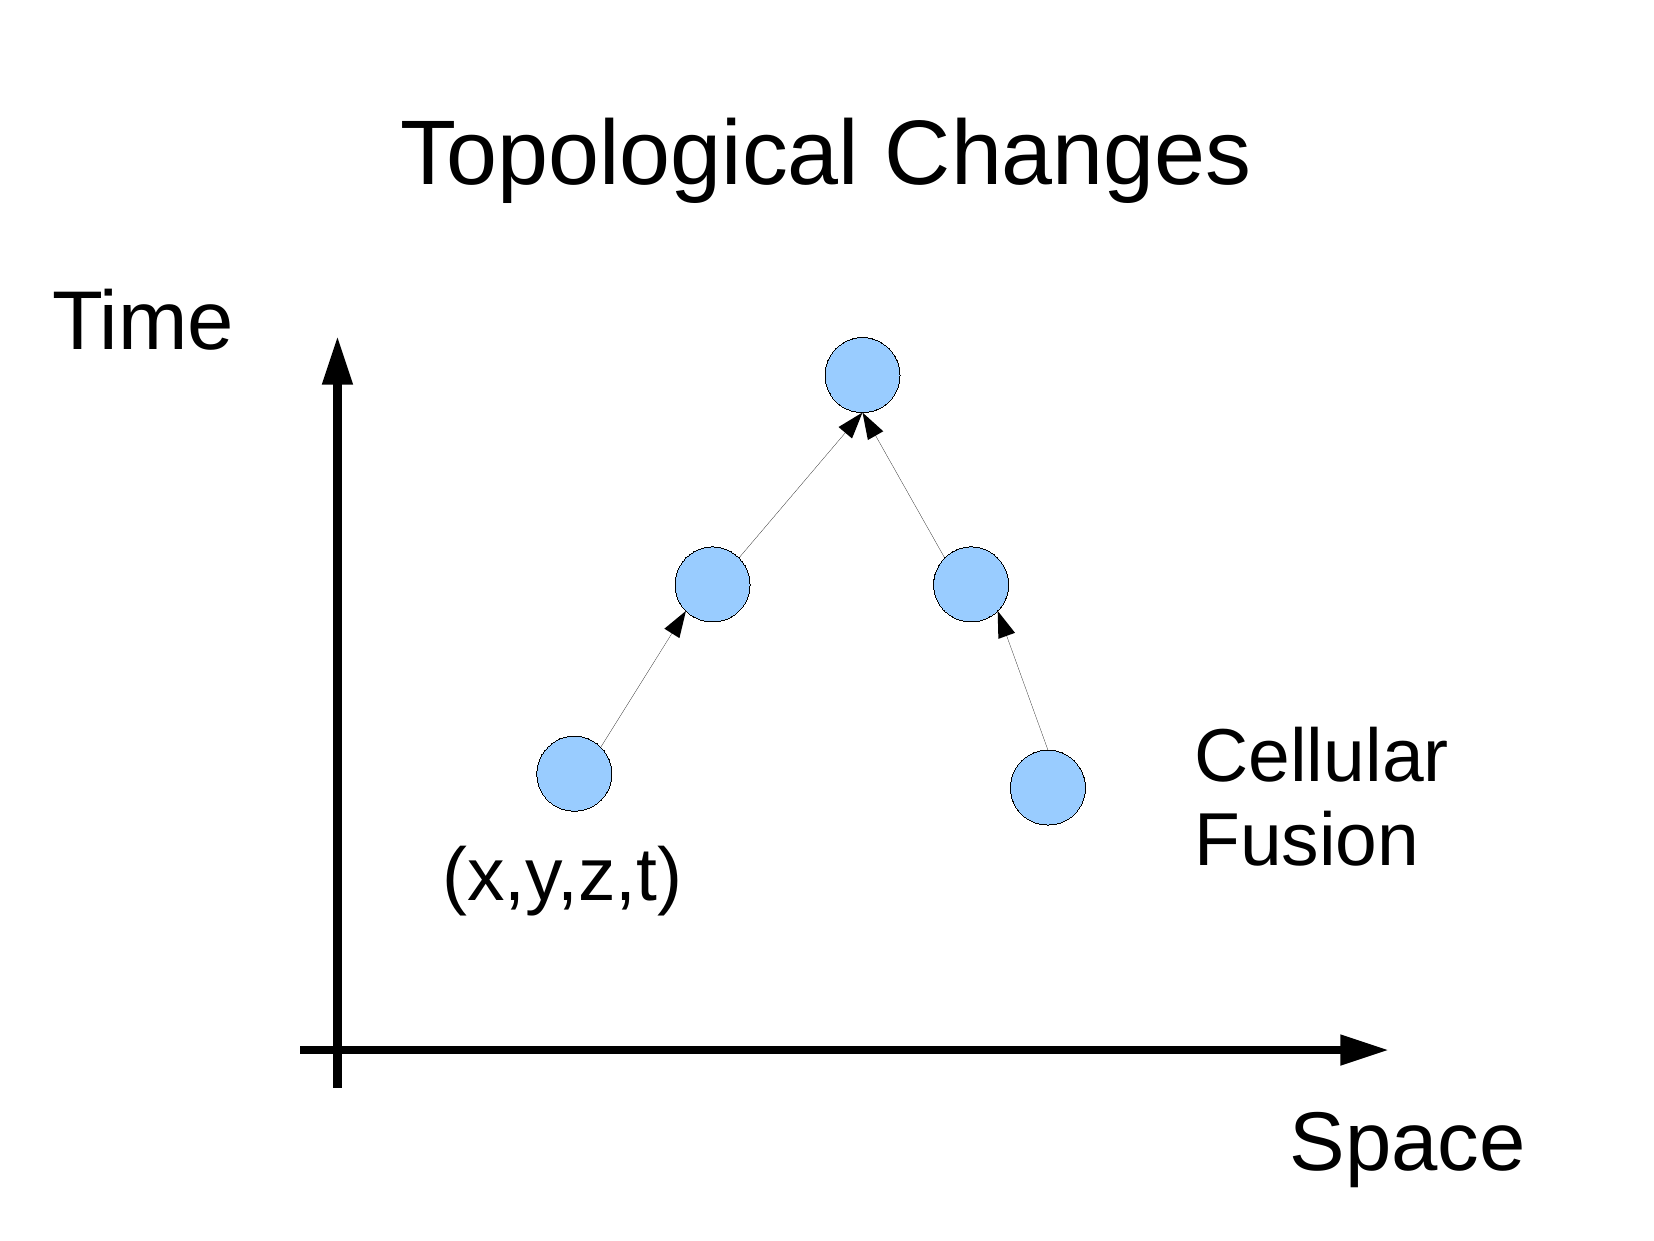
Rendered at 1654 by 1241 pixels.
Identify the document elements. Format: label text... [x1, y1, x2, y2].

text_box [825, 337, 901, 413]
text_box Space [1275, 1087, 1576, 1196]
text_box [1010, 750, 1086, 826]
text_box Time [37, 267, 338, 376]
text_box [675, 546, 751, 622]
text_box [536, 736, 612, 812]
text_box (x,y,z,t) [412, 825, 713, 924]
text_box [933, 546, 1009, 622]
text_box Cellular Fusion [1179, 706, 1506, 890]
title Topological Changes [82, 49, 1571, 257]
